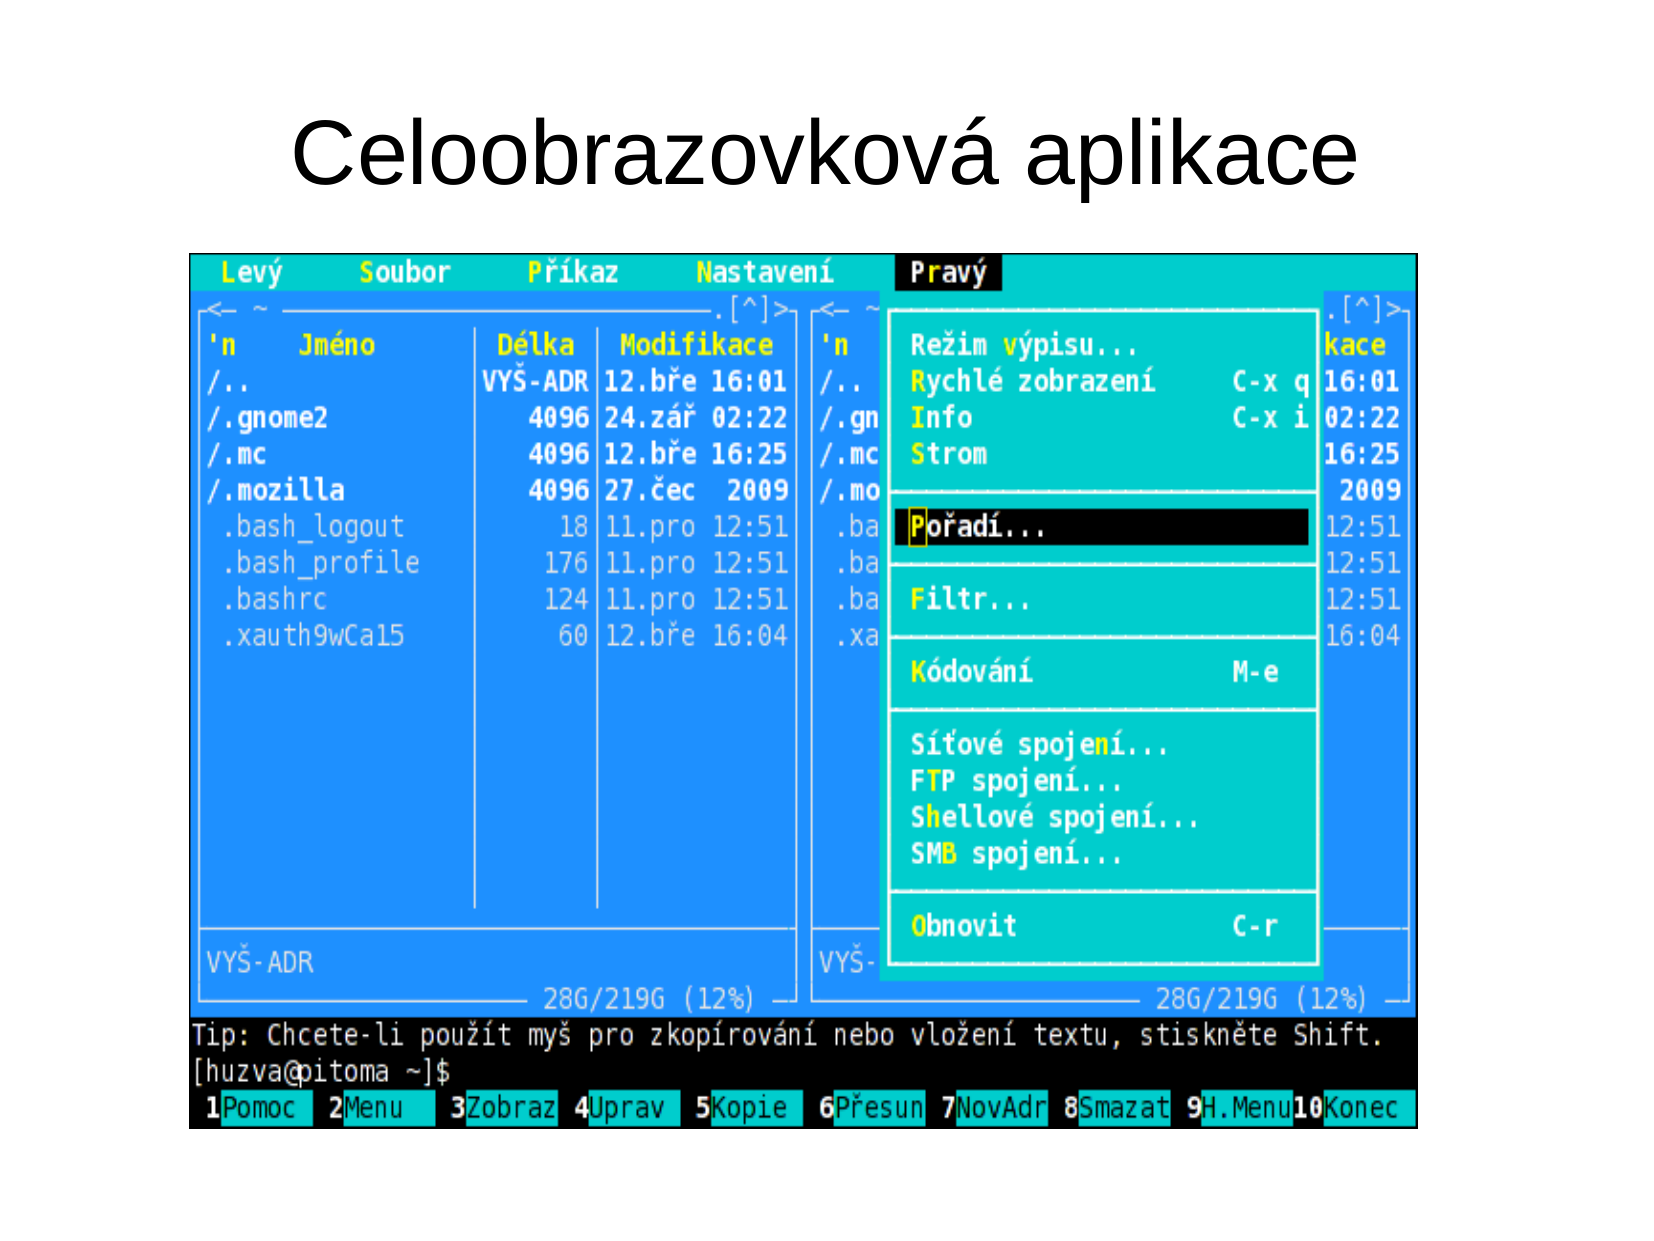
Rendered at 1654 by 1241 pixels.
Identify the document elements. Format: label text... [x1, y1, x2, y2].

picture [189, 253, 1418, 1129]
title Celoobrazovková aplikace [82, 56, 1571, 250]
